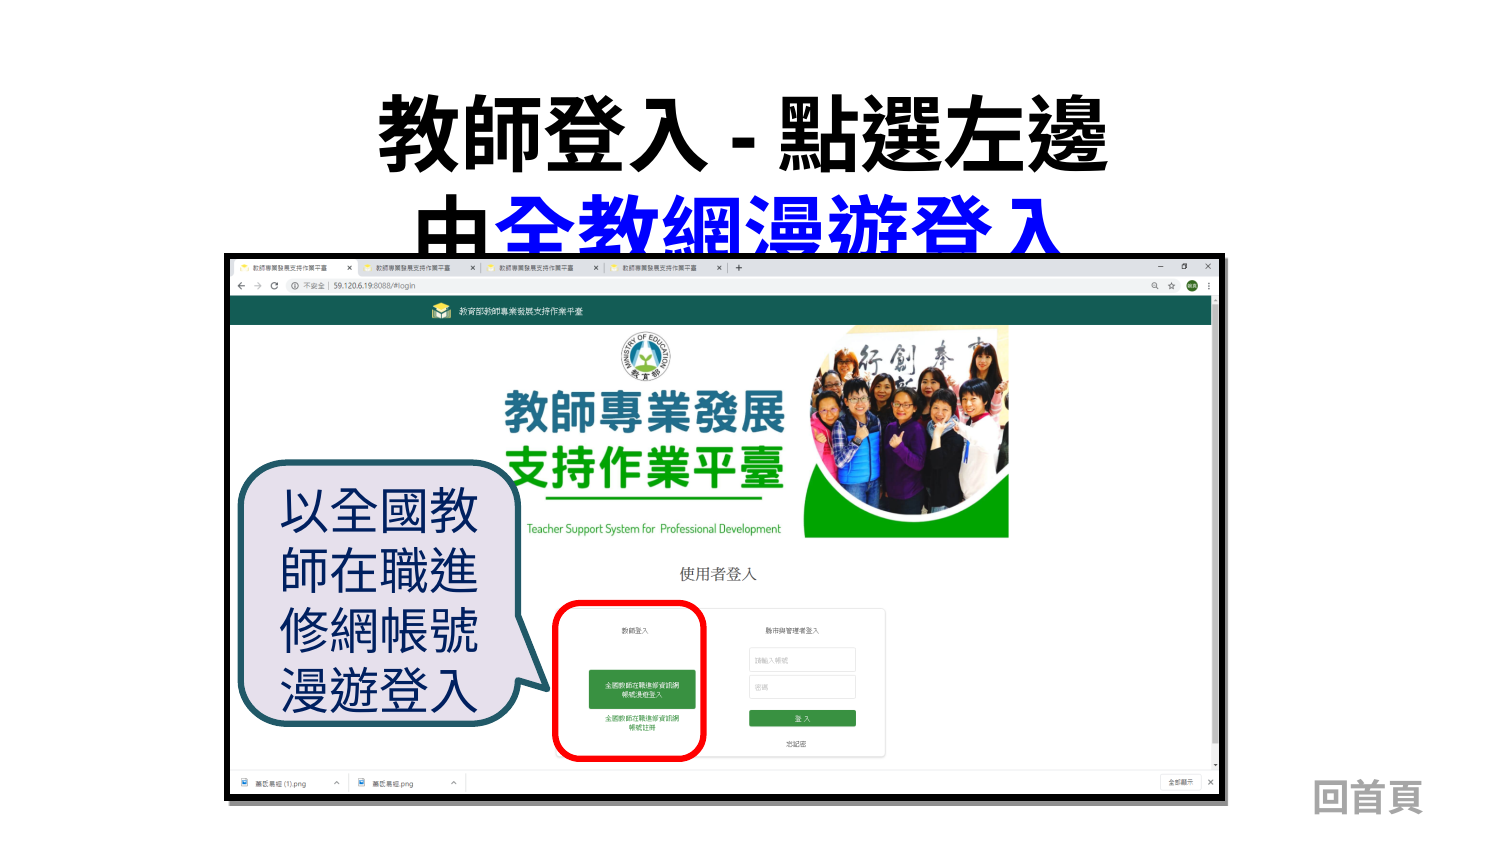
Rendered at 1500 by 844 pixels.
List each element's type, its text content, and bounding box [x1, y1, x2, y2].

picture [230, 259, 1219, 795]
text_box 以全國教師在職進修網帳號漫遊登入 [240, 462, 548, 724]
title 教師登入-點選左邊由全教網漫遊登入 [324, 75, 1163, 158]
